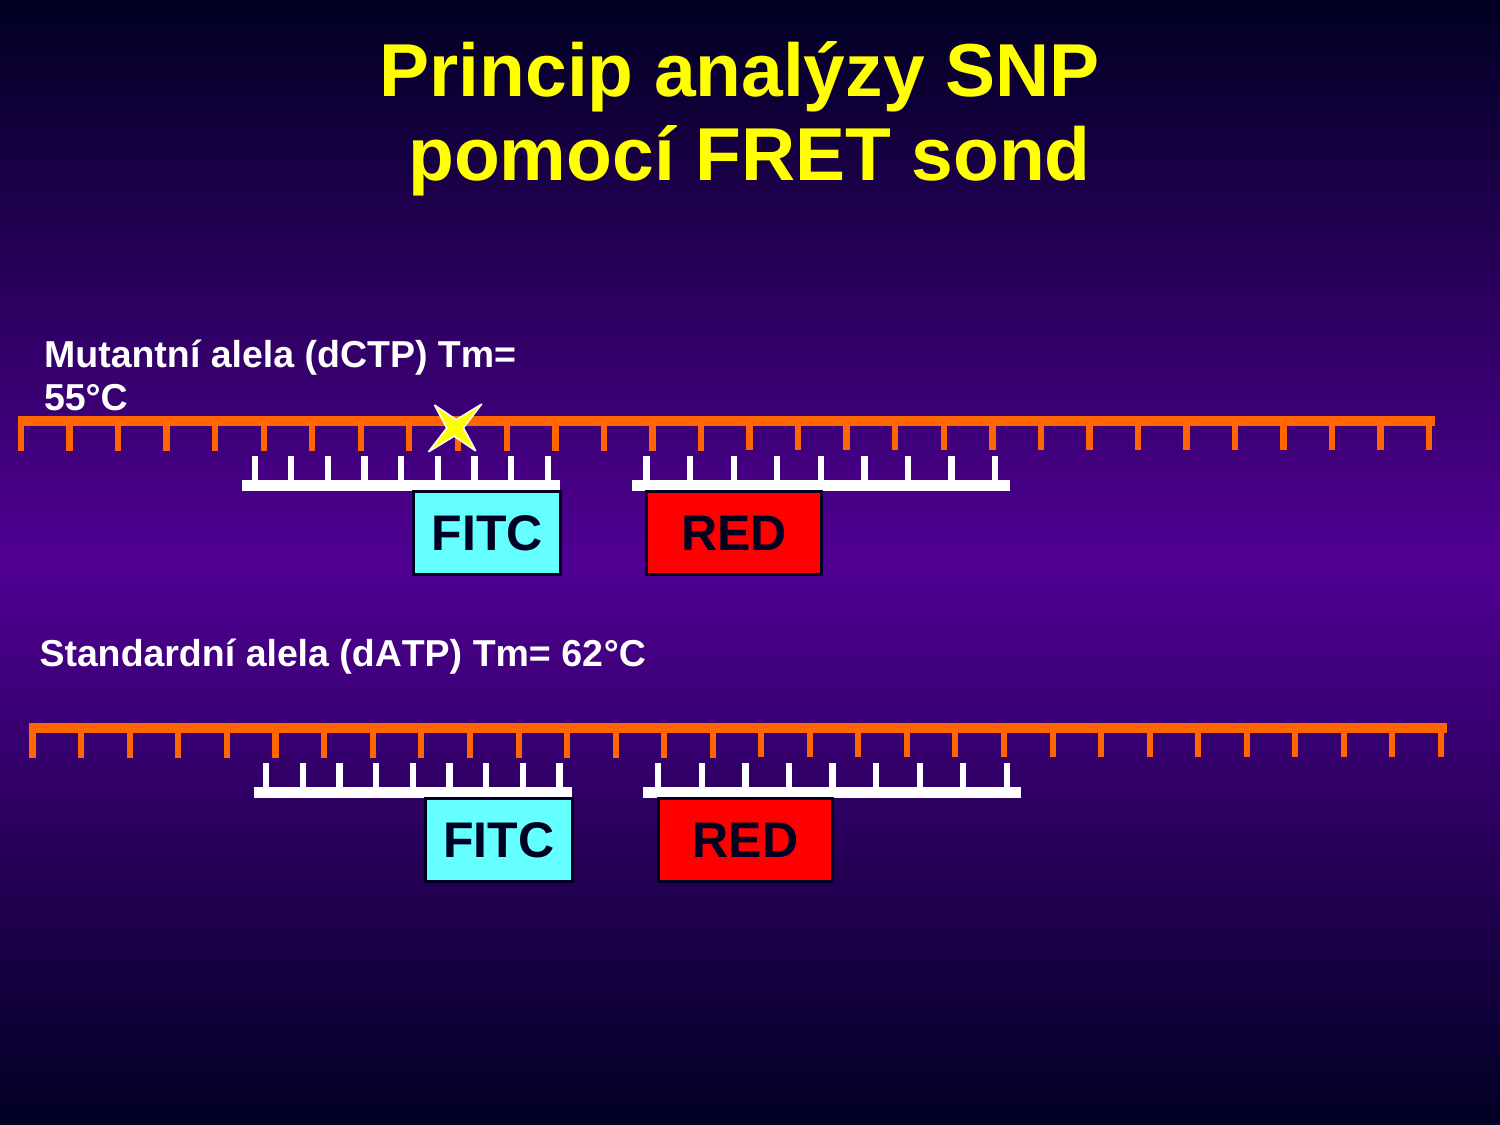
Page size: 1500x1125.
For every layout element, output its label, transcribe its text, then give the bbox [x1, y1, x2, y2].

text_box [428, 426, 476, 452]
text_box RED [646, 491, 822, 575]
text_box Standardní alela (dATP) Tm= 62°C [24, 624, 688, 683]
text_box FITC [425, 798, 573, 882]
text_box FITC [413, 491, 561, 575]
text_box Mutantní alela (dCTP) Tm= 55°C [29, 326, 601, 426]
text_box RED [658, 798, 833, 882]
title Princip analýzy SNP pomocí FRET sond [76, 0, 1424, 226]
